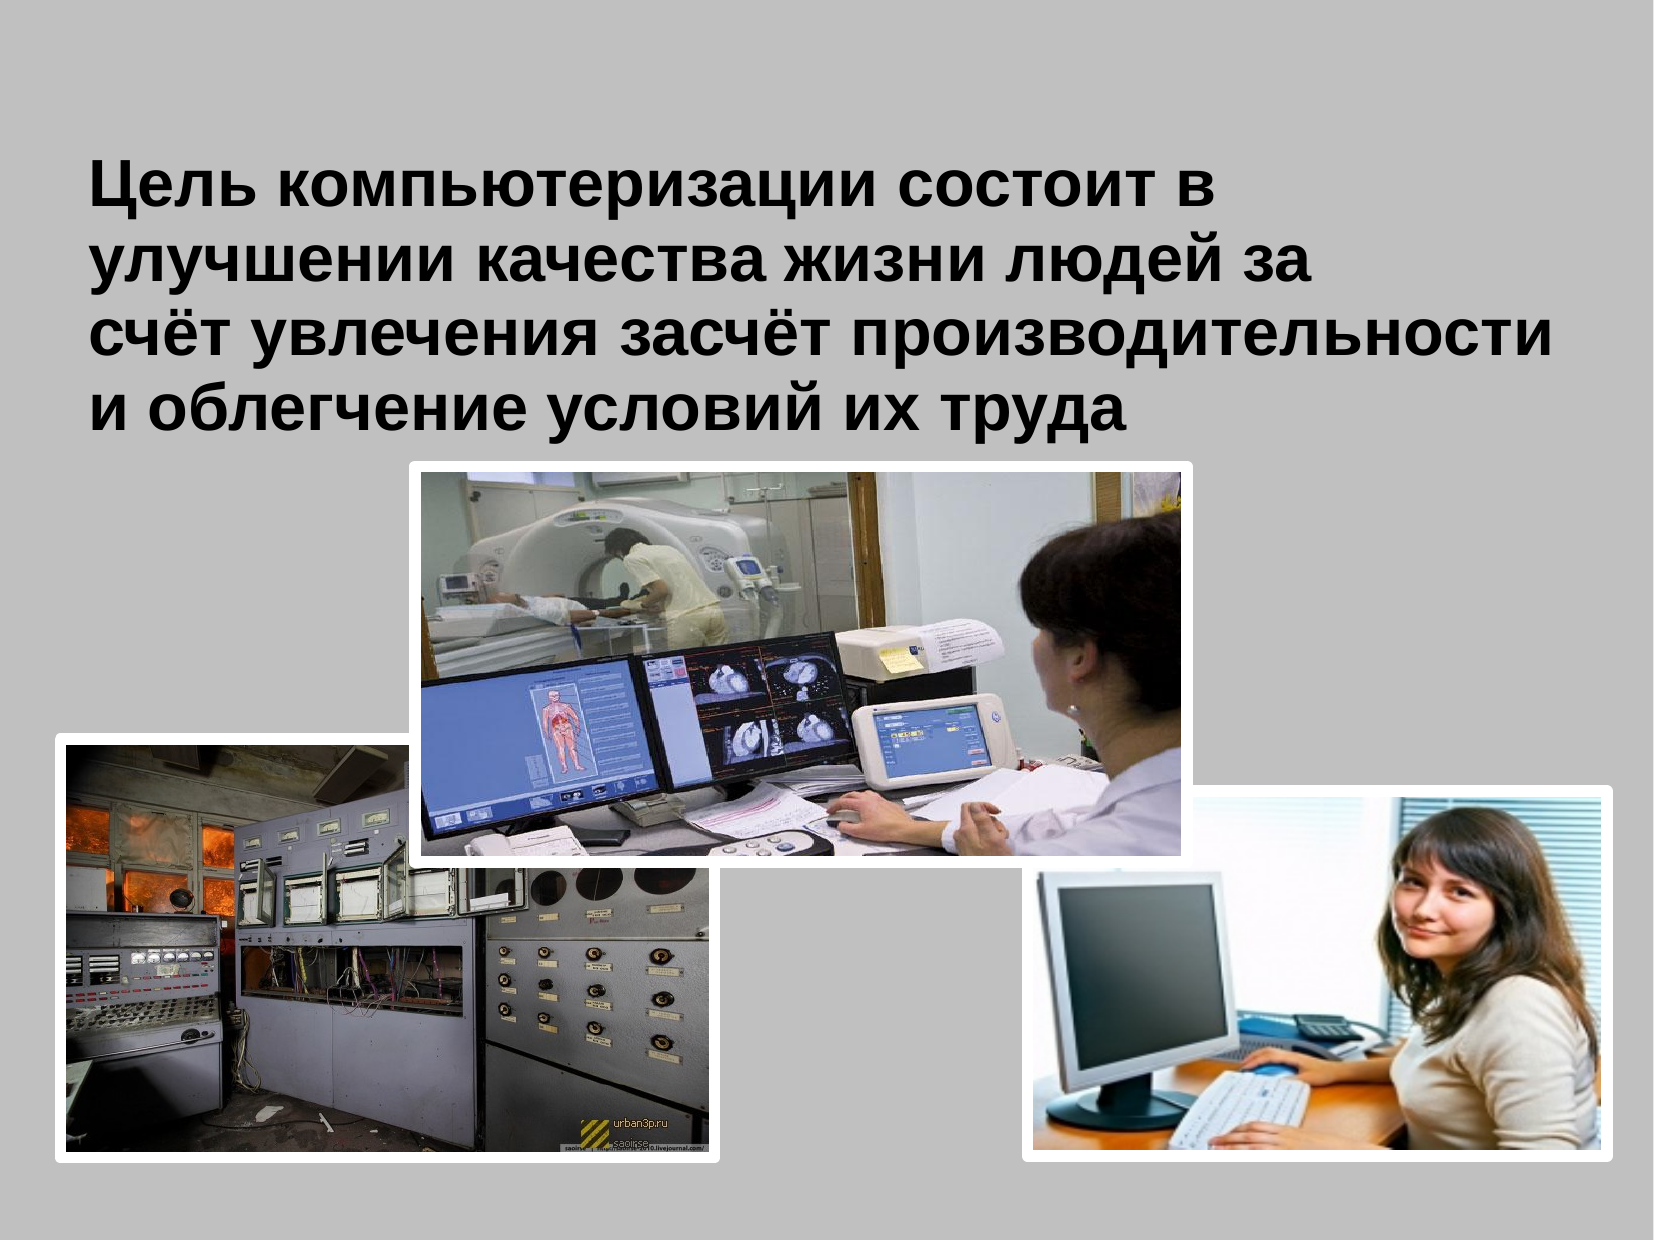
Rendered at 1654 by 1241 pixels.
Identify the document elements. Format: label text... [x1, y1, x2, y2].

title Цель компьютеризации состоит в улучшении качества жизни людей за счёт увлечения засчёт производительности и облегчение условий их труда [88, 118, 1595, 473]
picture [420, 472, 1182, 857]
picture [66, 745, 709, 1152]
picture [1033, 797, 1602, 1150]
